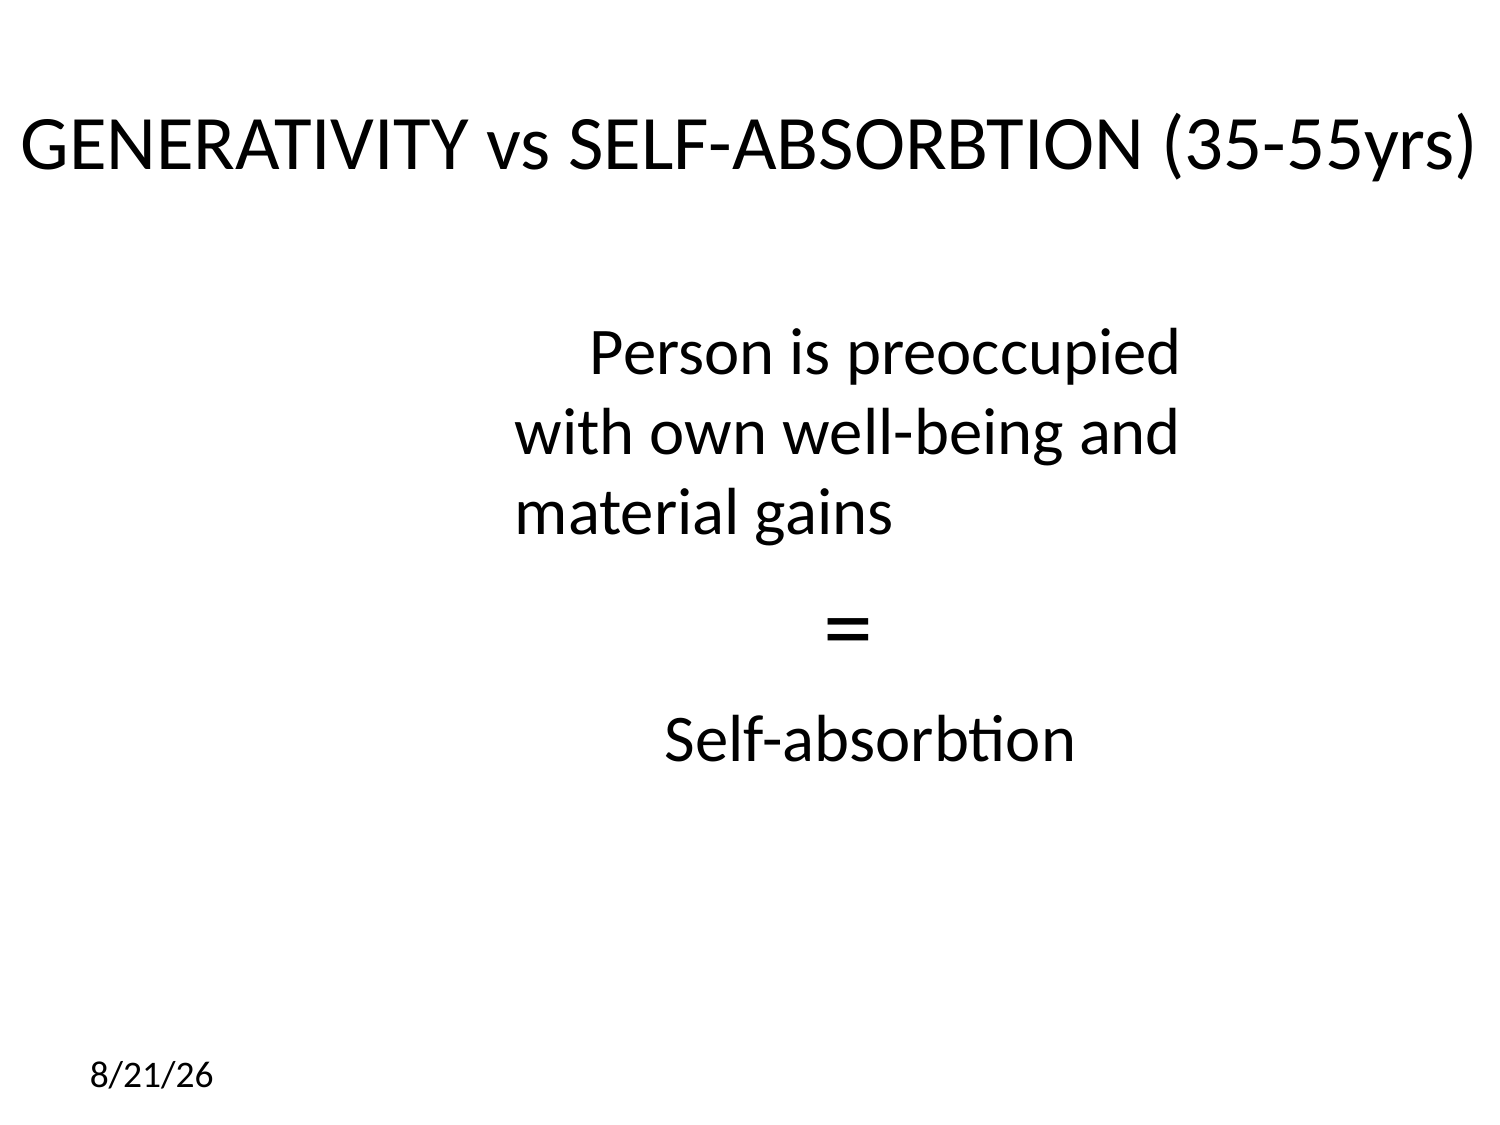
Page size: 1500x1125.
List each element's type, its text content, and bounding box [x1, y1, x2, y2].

title GENERATIVITY vs SELF-ABSORBTION (35-55yrs) [0, 45, 1500, 233]
list Person is preoccupied with own well-being and material gains = Self-absorbtion [500, 299, 1238, 1013]
text_box 11/5/2020 [75, 1042, 425, 1103]
